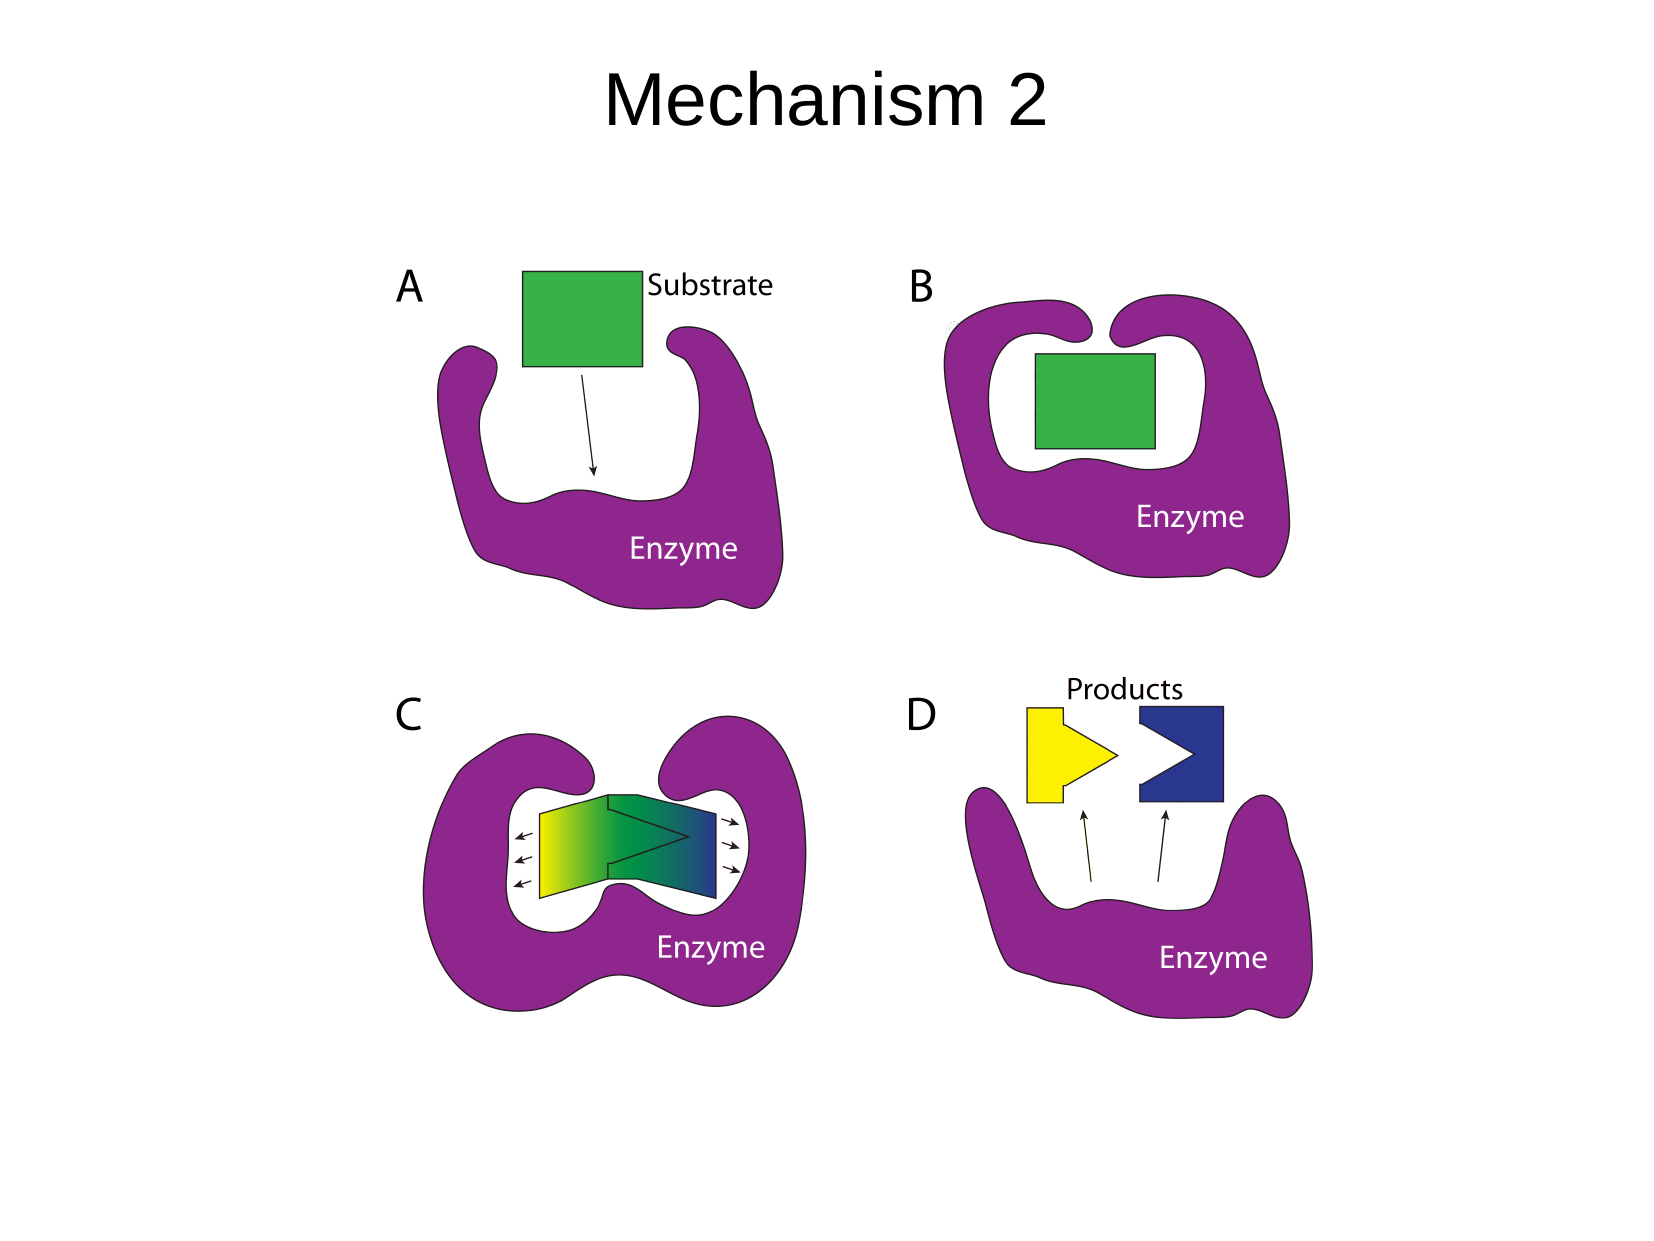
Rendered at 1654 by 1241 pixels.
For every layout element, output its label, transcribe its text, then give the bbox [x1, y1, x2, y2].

picture [395, 262, 1313, 1019]
title Mechanism 2 [82, 56, 1571, 143]
